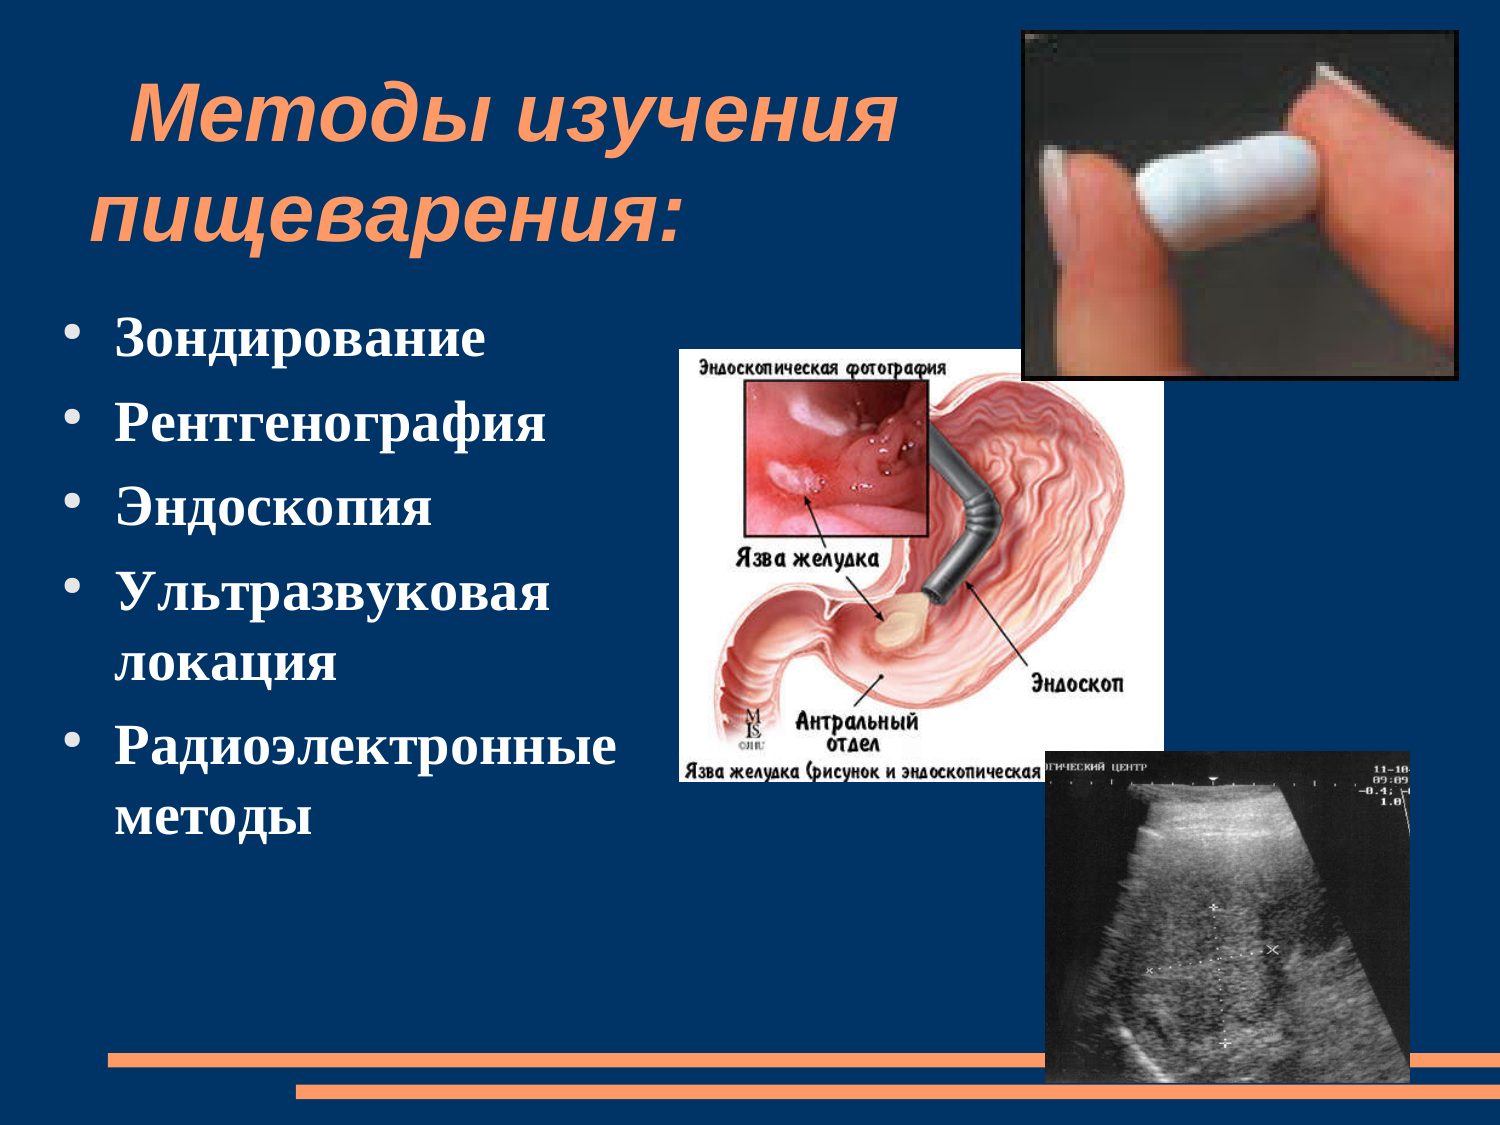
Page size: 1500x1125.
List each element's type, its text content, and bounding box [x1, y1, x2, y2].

list Зондирование Рентгенография Эндоскопия Ультразвуковая локация Радиоэлектронные методы [29, 290, 644, 979]
picture [679, 30, 1459, 1083]
title Методы изучения пищеварения: [75, 40, 1021, 276]
